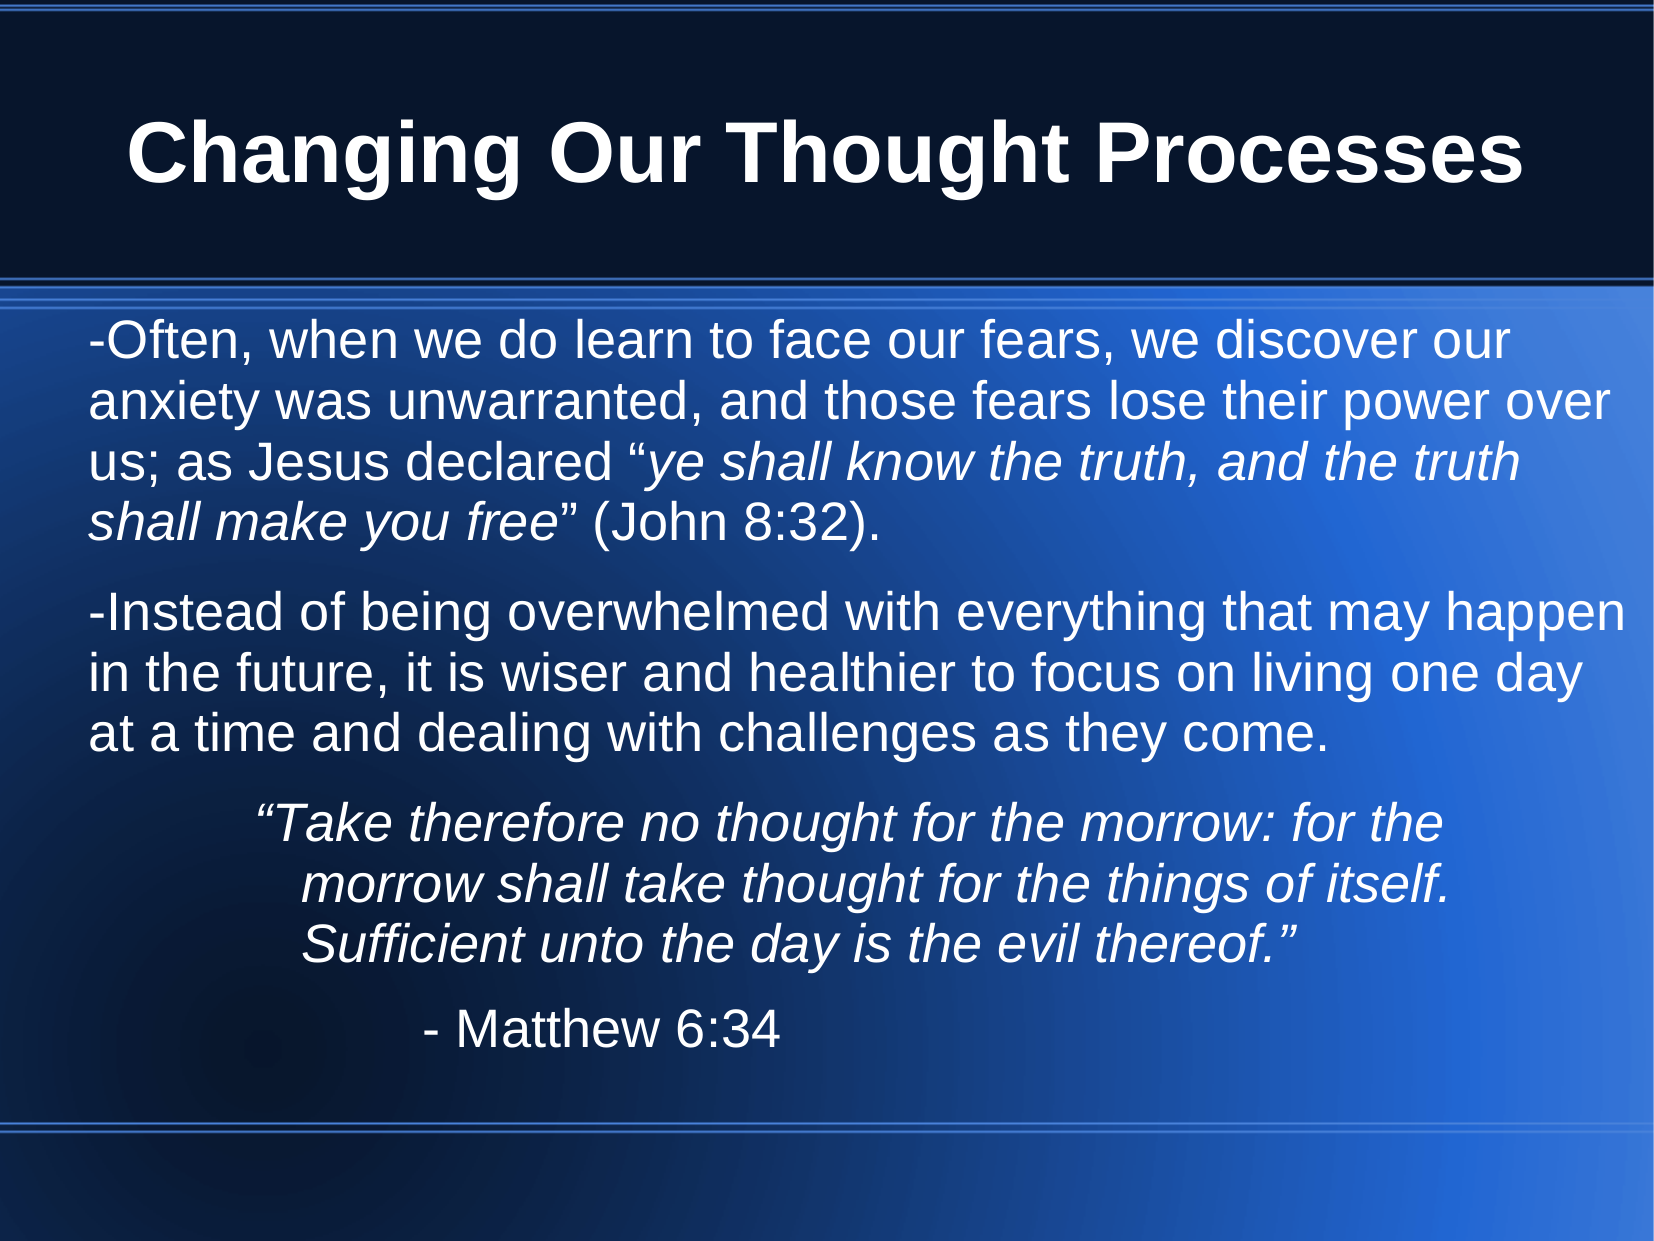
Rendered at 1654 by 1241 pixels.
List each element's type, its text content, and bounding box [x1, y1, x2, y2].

picture [0, 0, 1654, 1241]
title Changing Our Thought Processes [82, 49, 1571, 257]
list -Often, when we do learn to face our fears, we discover our anxiety was unwarranted, and those fears lose their power over us; as Jesus declared “ye shall know the truth, and the truth shall make you free” (John 8:32). -Instead of being overwhelmed with everything that may happen in the future, it is wiser and healthier to focus on living one day at a time and dealing with challenges as they come. “Take therefore no thought for the morrow: for the morrow shall take thought for the things of itself. Sufficient unto the day is the evil thereof.” - Matthew 6:34 [18, 310, 1635, 1141]
